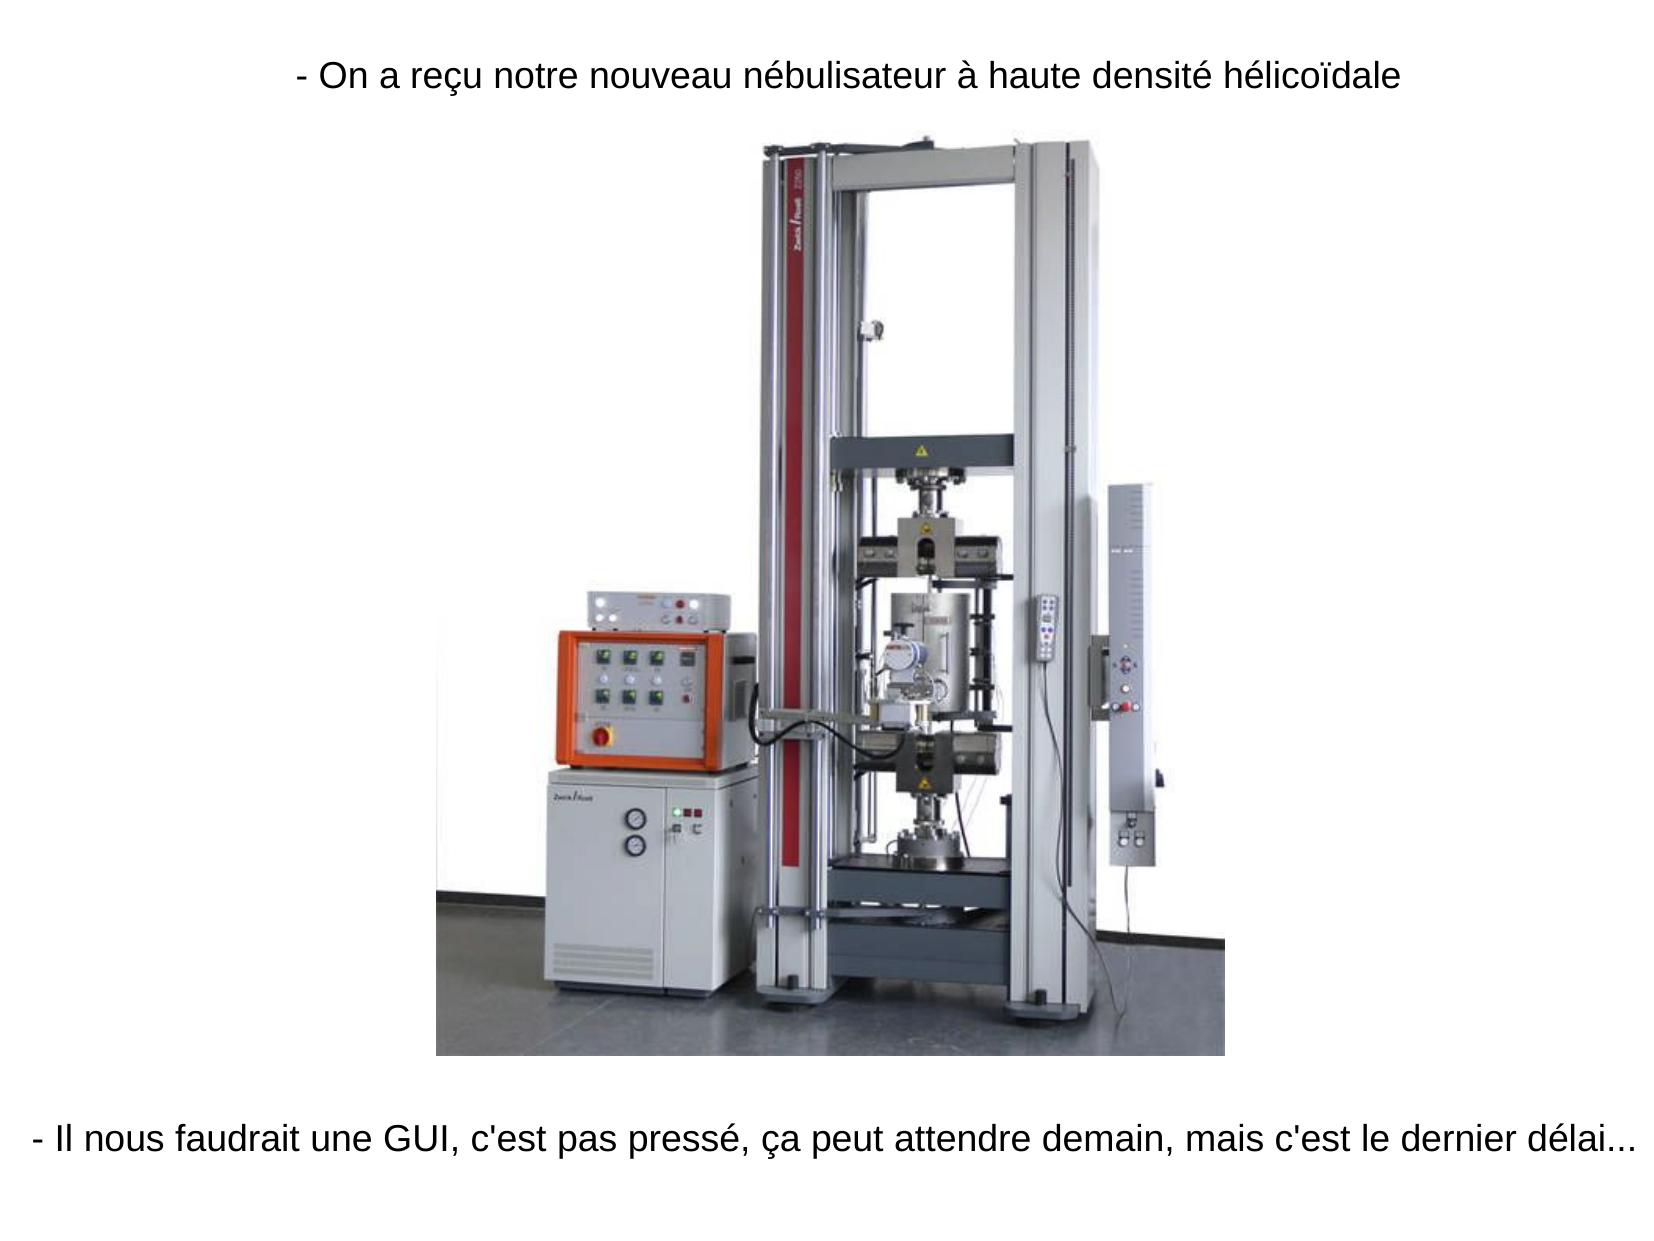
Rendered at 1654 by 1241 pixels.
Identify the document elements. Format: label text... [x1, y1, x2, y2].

text_box - On a reçu notre nouveau nébulisateur à haute densité hélicoïdale [280, 47, 1417, 105]
text_box - Il nous faudrait une GUI, c'est pas pressé, ça peut attendre demain, mais c'est le dernier délai... [16, 1110, 1654, 1229]
picture [436, 118, 1225, 1056]
